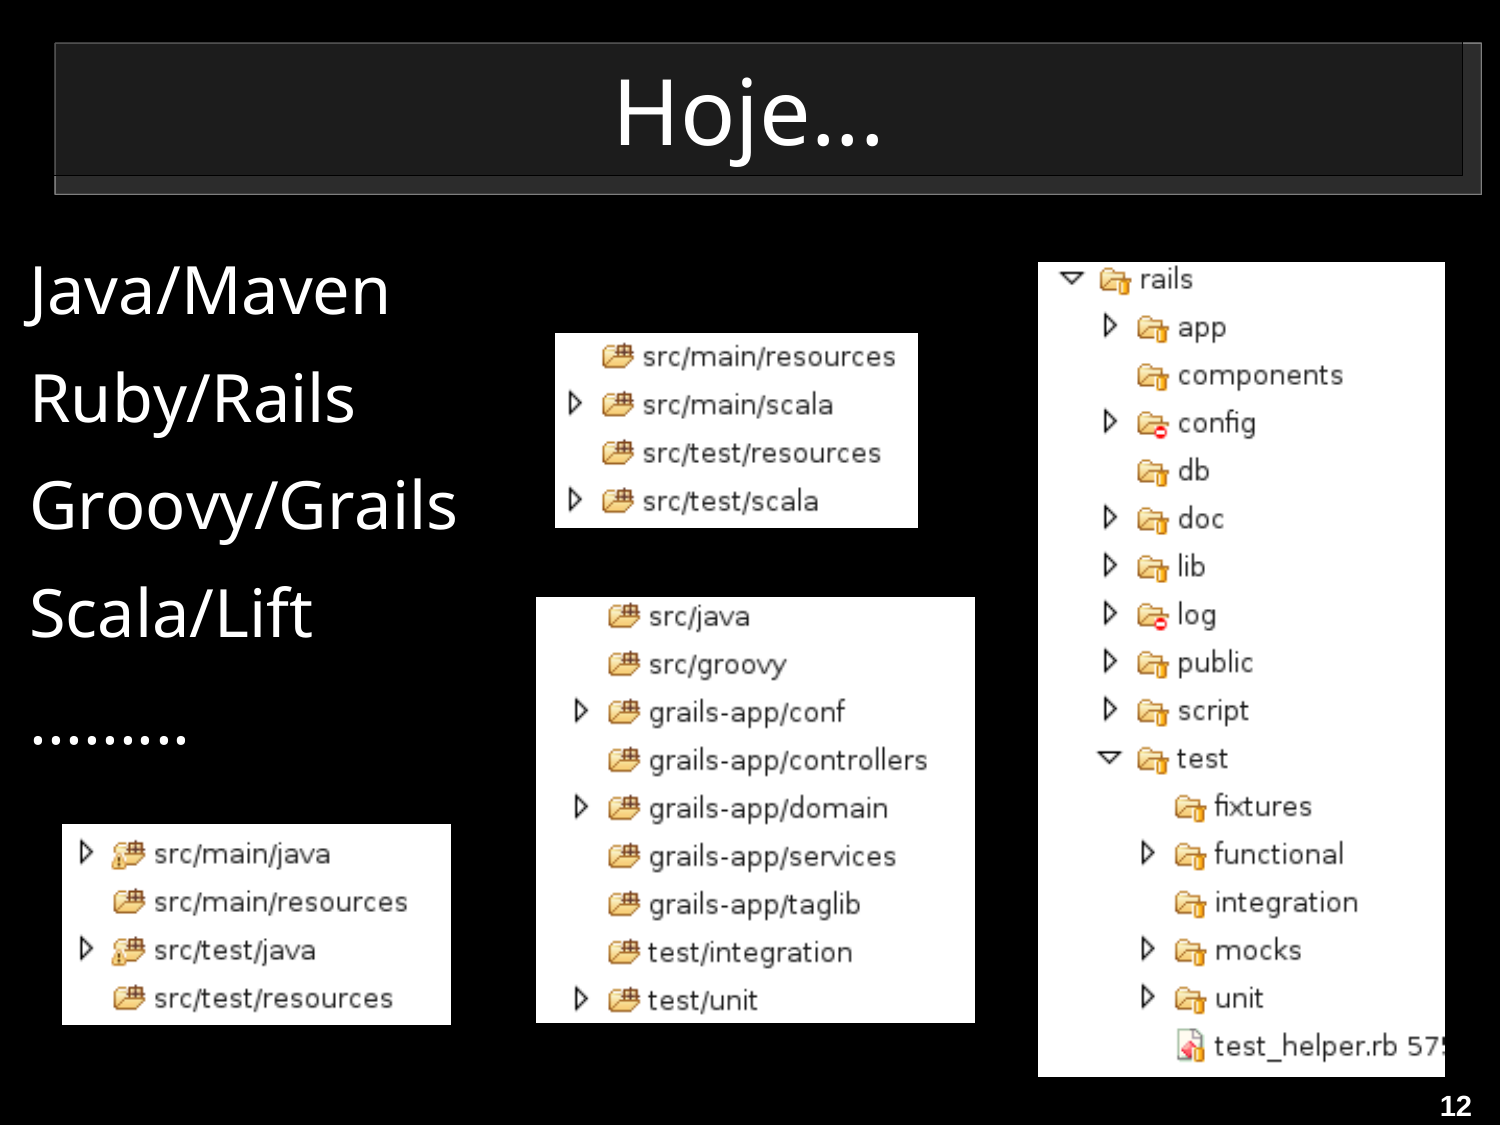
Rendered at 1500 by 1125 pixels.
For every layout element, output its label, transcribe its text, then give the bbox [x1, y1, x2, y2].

list Java/Maven Ruby/Rails Groovy/Grails Scala/Lift ......... [29, 243, 1468, 1087]
title Hoje... [29, 25, 1468, 195]
picture [1038, 262, 1445, 1077]
